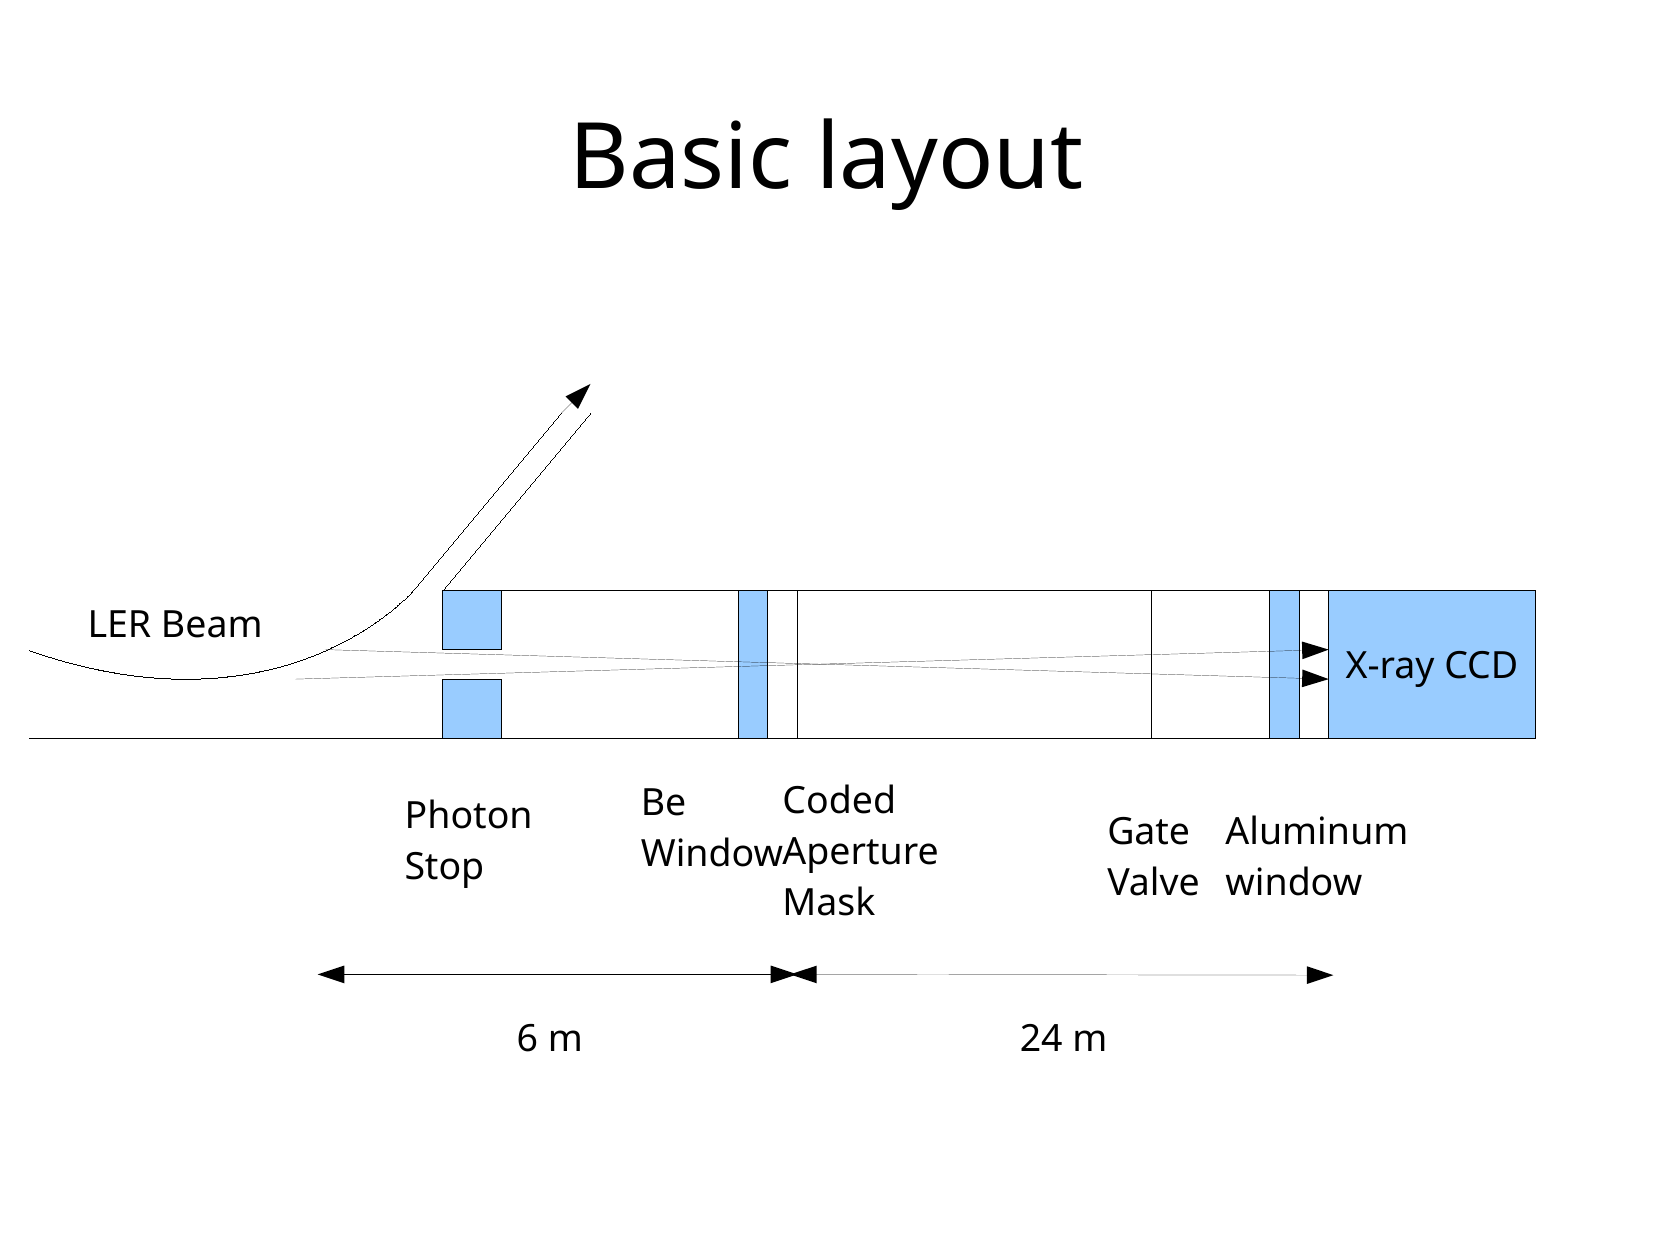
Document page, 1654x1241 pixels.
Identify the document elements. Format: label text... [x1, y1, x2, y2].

text_box [1269, 590, 1300, 651]
text_box 24 m [1005, 1003, 1112, 1064]
text_box Coded Aperture Mask [767, 766, 936, 916]
text_box [1269, 678, 1300, 739]
text_box Be Window [626, 767, 772, 873]
text_box 6 m [501, 1003, 590, 1064]
text_box LER Beam [72, 590, 267, 650]
text_box [738, 666, 768, 738]
text_box [1269, 651, 1300, 678]
text_box Gate Valve [1092, 797, 1209, 902]
text_box Aluminum window [1210, 797, 1392, 902]
text_box [738, 662, 768, 666]
text_box X-ray CCD [1329, 591, 1535, 738]
text_box [443, 591, 502, 650]
text_box [738, 591, 768, 662]
text_box Photon Stop [389, 781, 532, 886]
title Basic layout [82, 49, 1571, 257]
text_box [443, 679, 502, 738]
